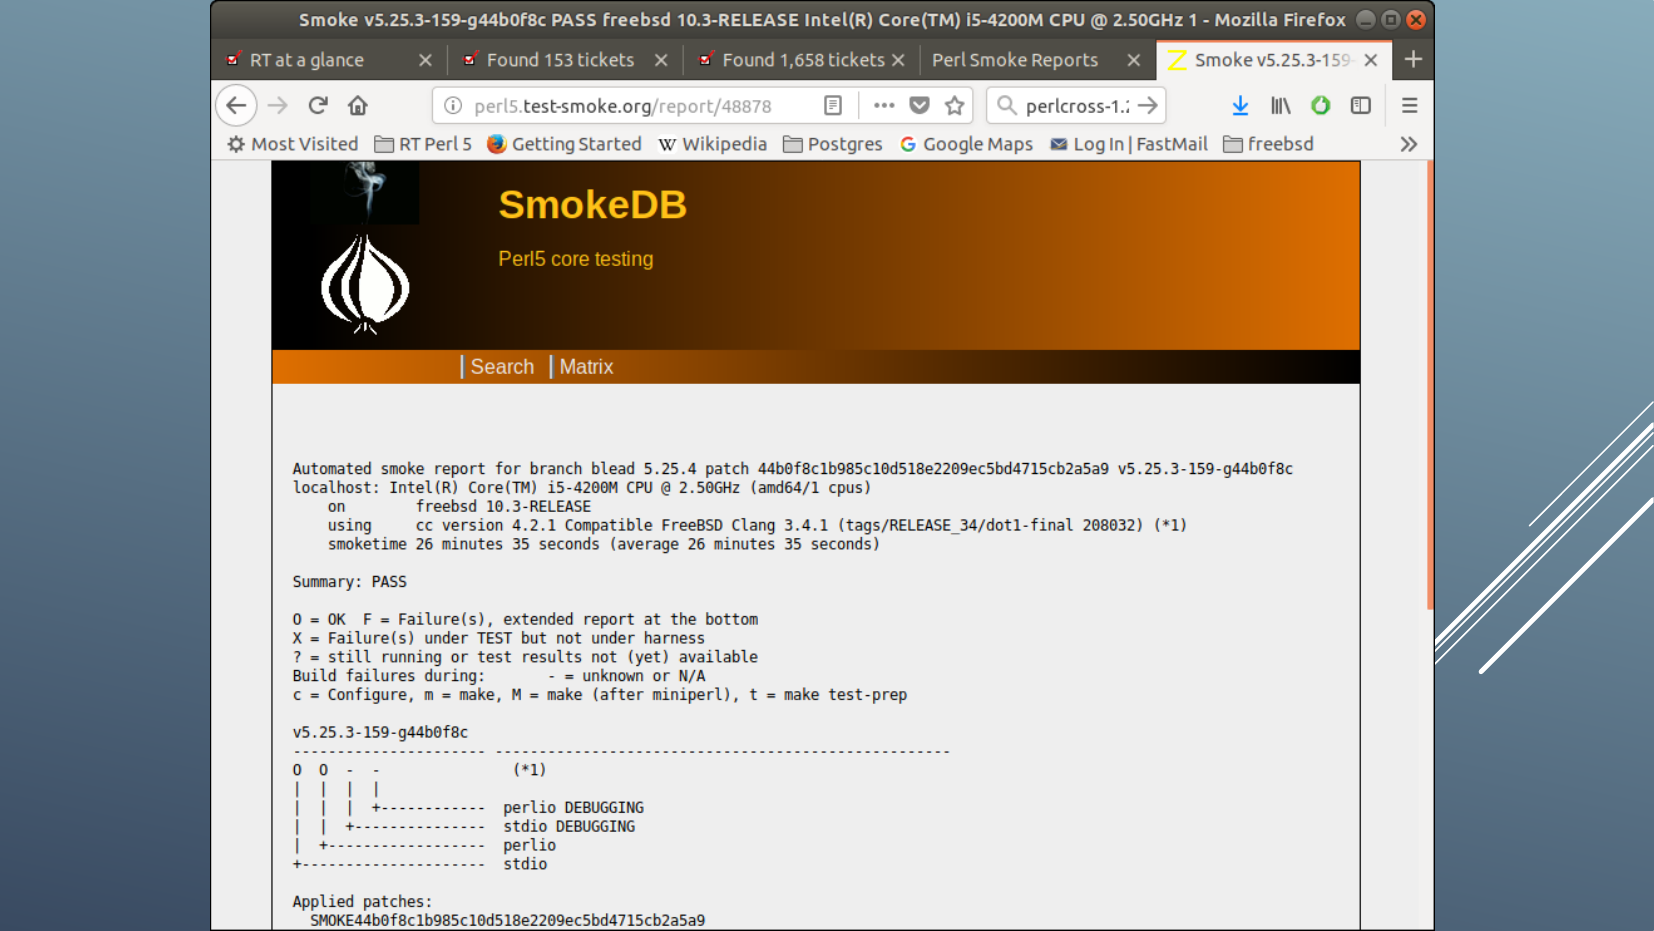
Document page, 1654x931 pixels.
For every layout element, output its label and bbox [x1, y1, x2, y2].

picture [210, 0, 1435, 931]
